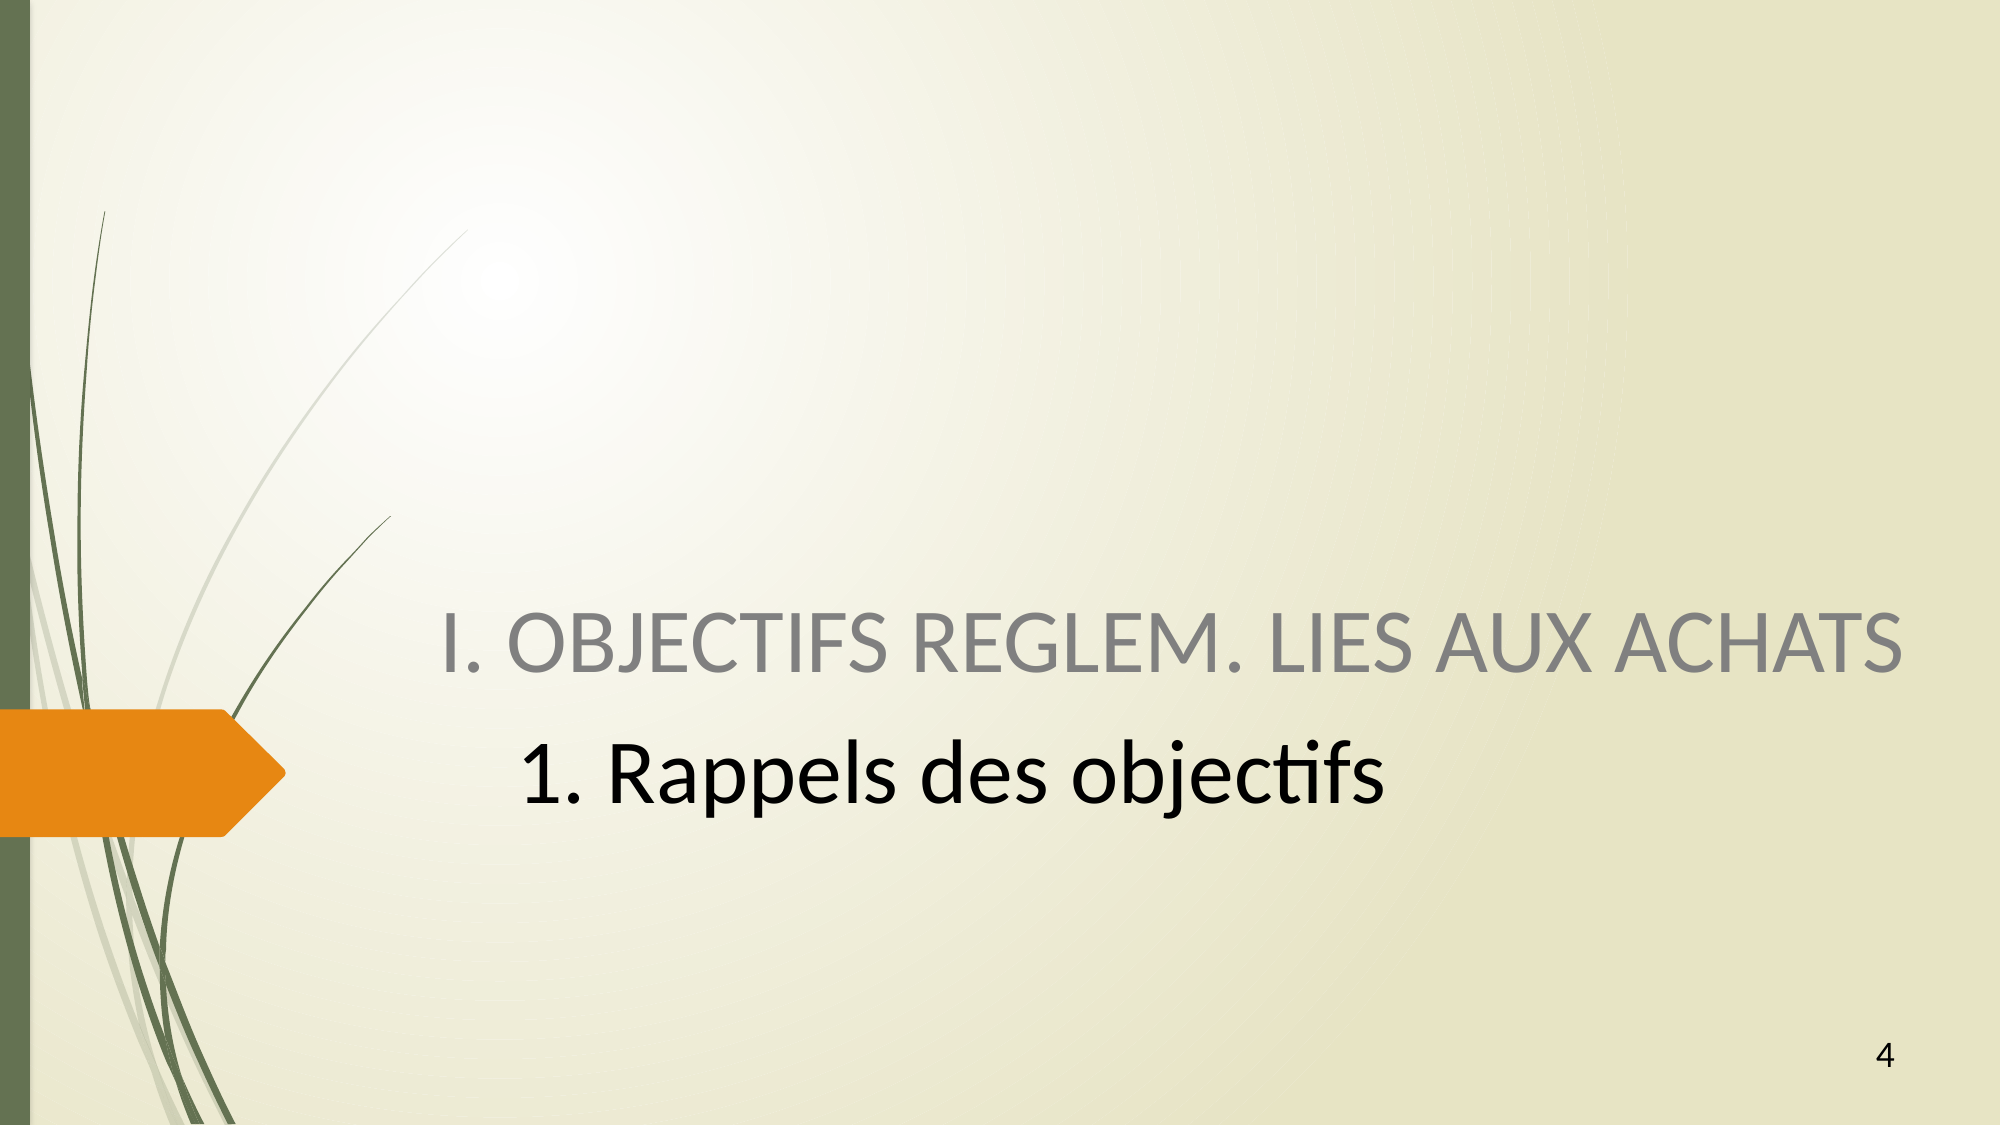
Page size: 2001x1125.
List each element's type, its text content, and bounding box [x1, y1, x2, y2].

text_box <numéro> [1861, 1022, 1958, 1083]
title I. OBJECTIFS REGLEM. LIES AUX ACHATS 1. Rappels des objectifs [424, 461, 1933, 834]
